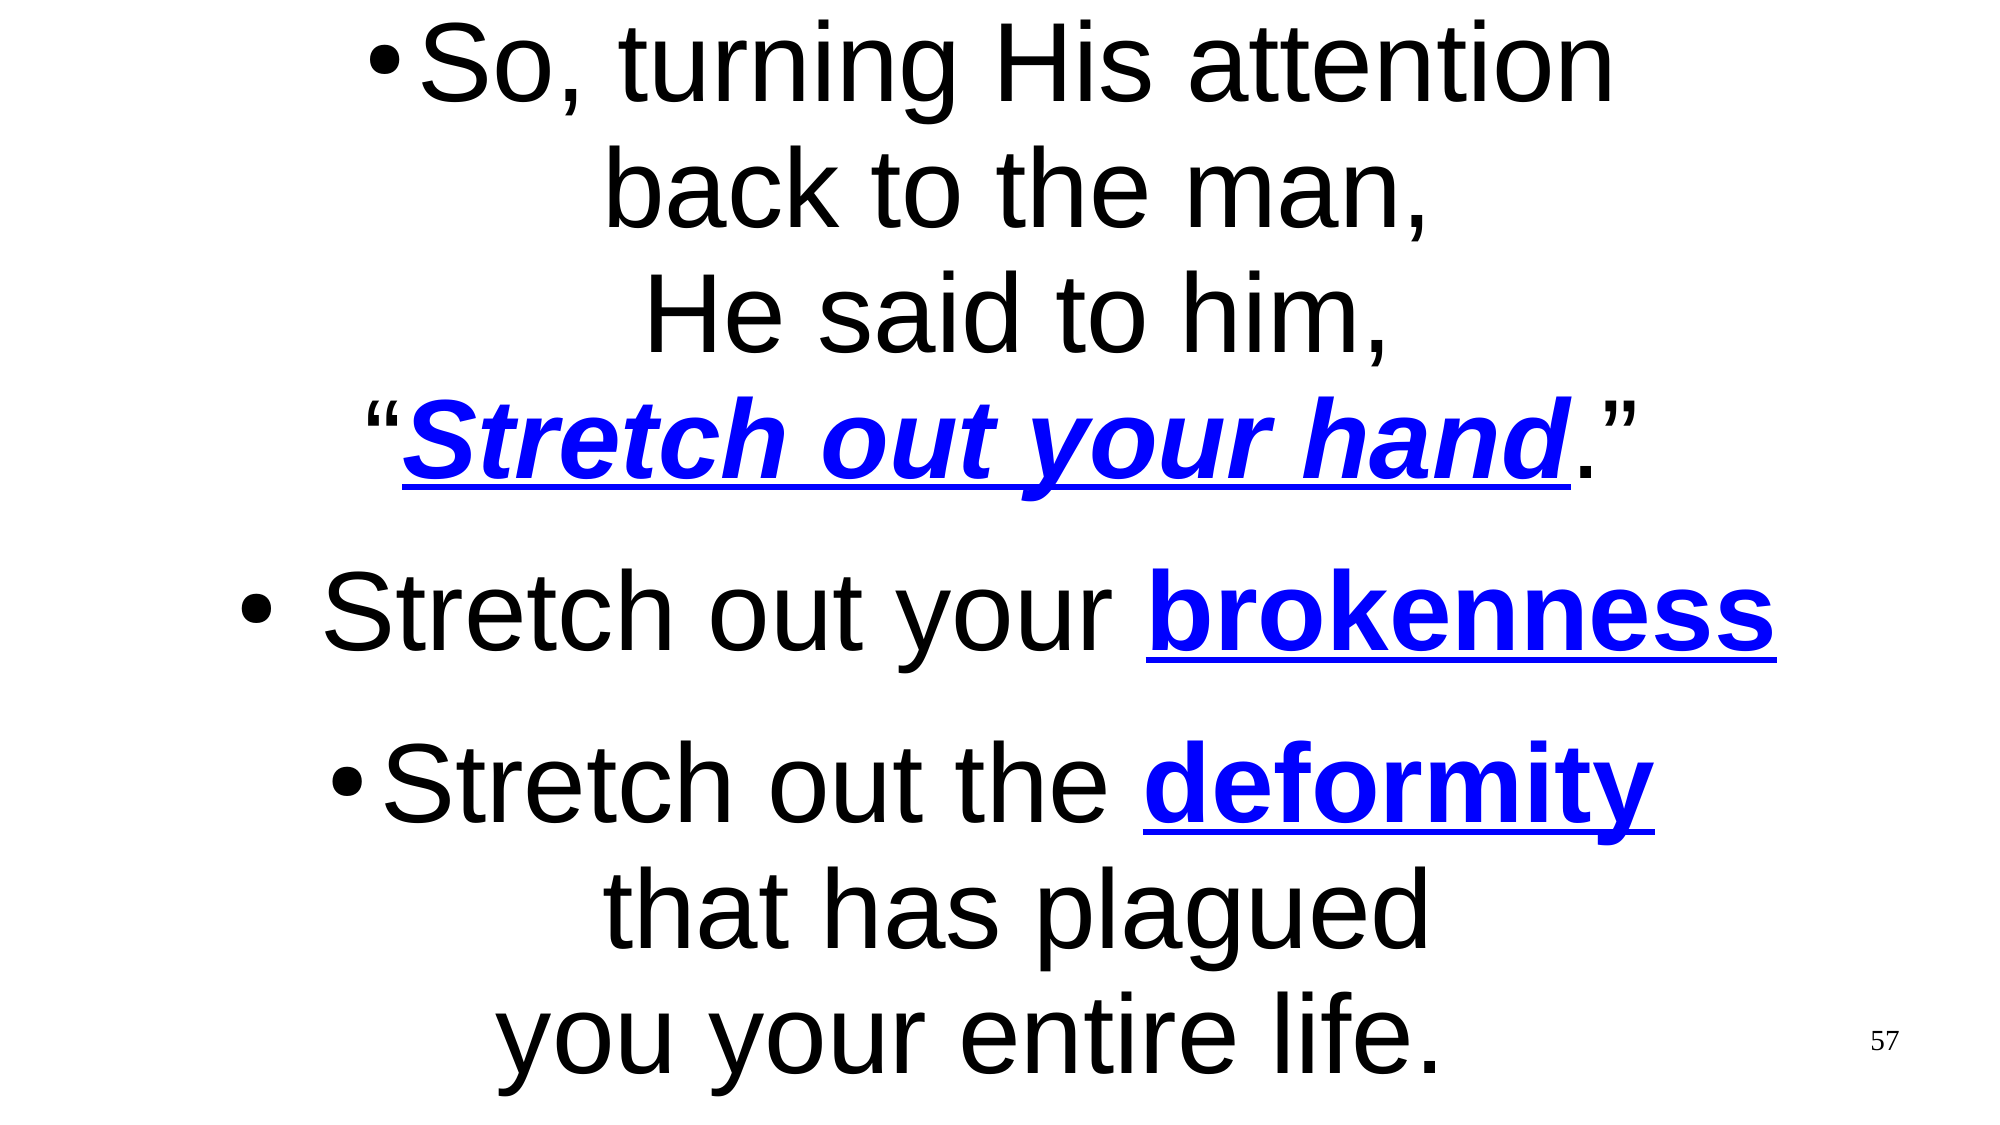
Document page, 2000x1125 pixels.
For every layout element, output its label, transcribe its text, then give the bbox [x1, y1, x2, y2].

list So, turning His attention back to the man, He said to him, “Stretch out your hand.” Stretch out your brokenness Stretch out the deformity that has plagued you your entire life. [0, 0, 1996, 1123]
